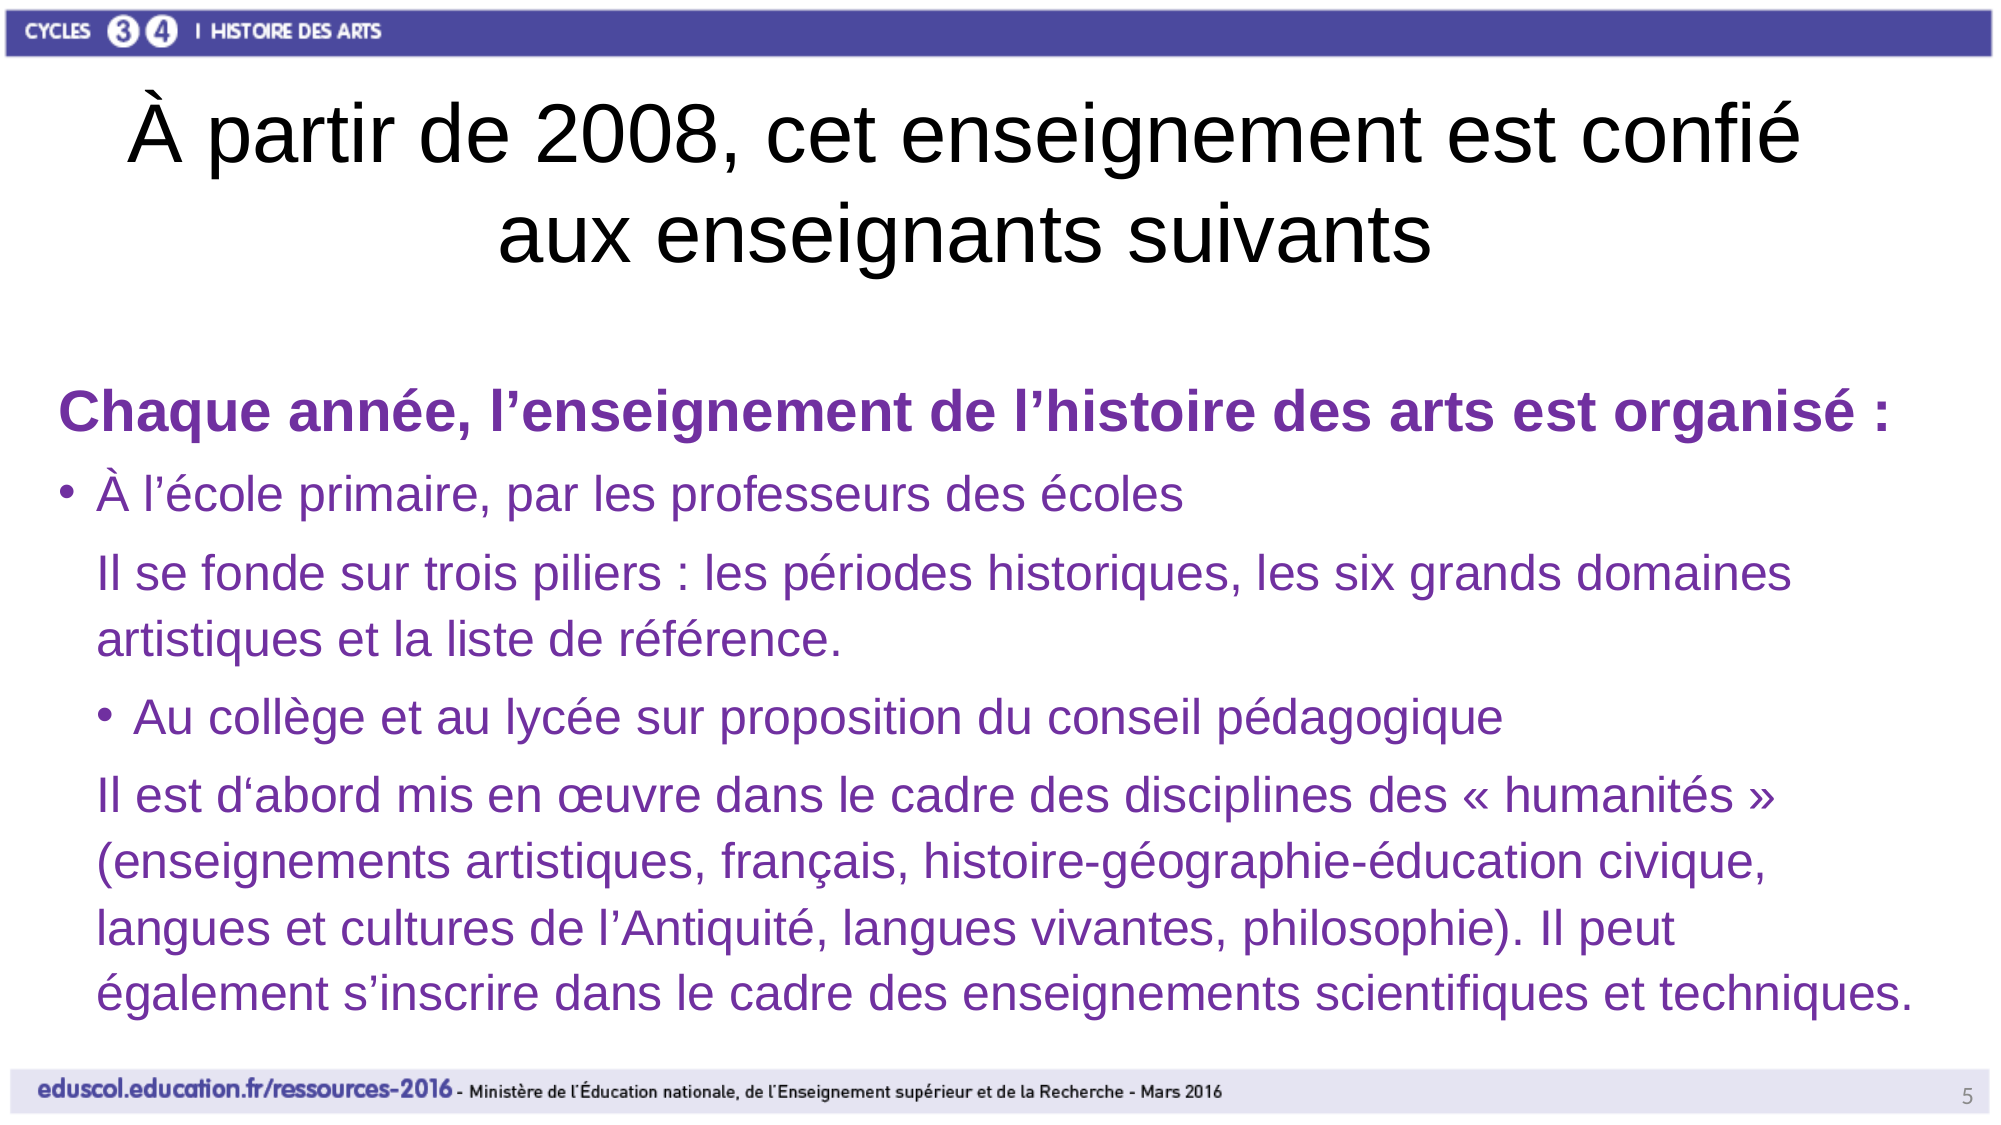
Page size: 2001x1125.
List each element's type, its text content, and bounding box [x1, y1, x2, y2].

slide_number <numéro> [1918, 1065, 1990, 1125]
list Chaque année, l’enseignement de l’histoire des arts est organisé : À l’école primaire, par les professeurs des écoles Il se fonde sur trois piliers : les périodes historiques, les six grands domaines artistiques et la liste de référence. Au collège et au lycée sur proposition du conseil pédagogique Il est d‘abord mis en œuvre dans le cadre des disciplines des « humanités » (enseignements artistiques, français, histoire-géographie-éducation civique, langues et cultures de l’Antiquité, langues vivantes, philosophie). Il peut également s’inscrire dans le cadre des enseignements scientifiques et techniques. [43, 365, 1938, 1035]
picture [0, 1058, 2000, 1125]
title À partir de 2008, cet enseignement est confié aux enseignants suivants [103, 70, 1829, 288]
picture [0, 0, 2000, 67]
